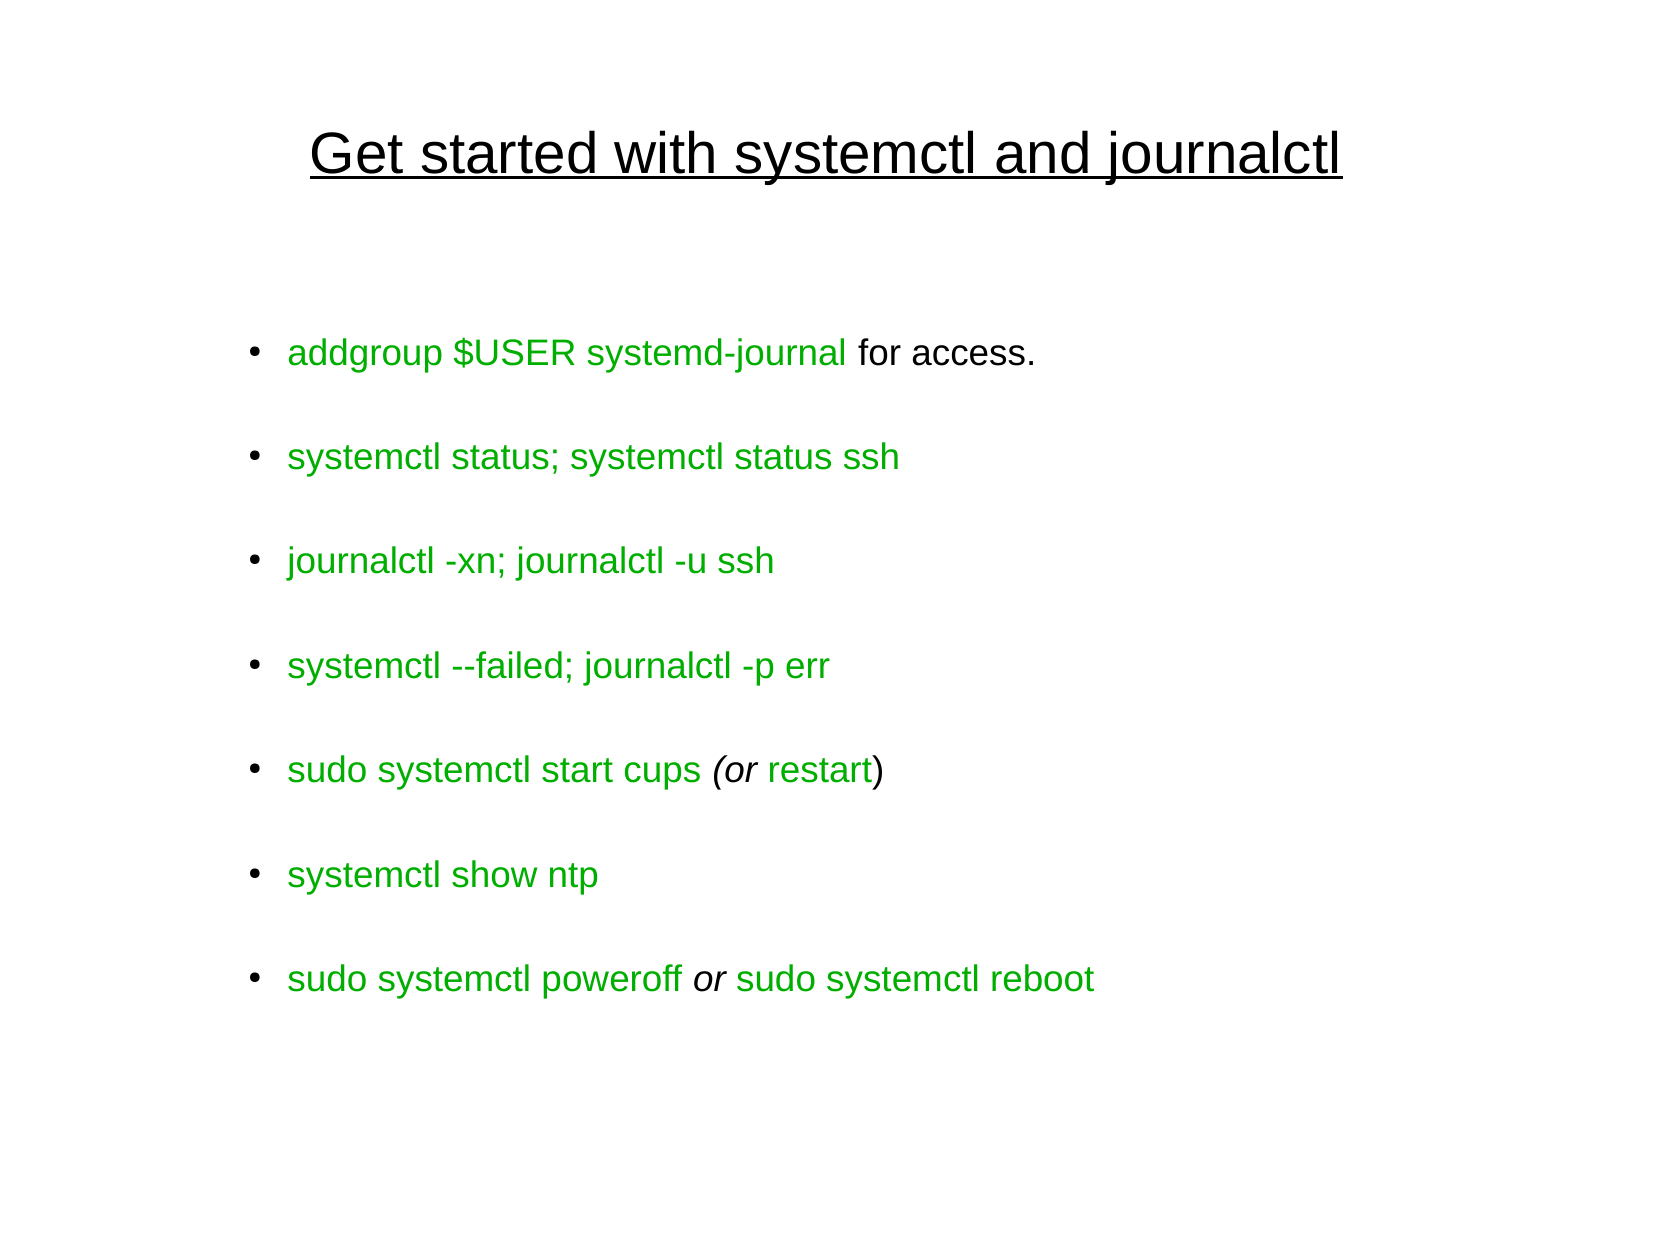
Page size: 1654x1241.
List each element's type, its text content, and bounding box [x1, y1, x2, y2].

title Get started with systemctl and journalctl [82, 49, 1571, 257]
list addgroup $USER systemd-journal for access. systemctl status; systemctl status ssh journalctl -xn; journalctl -u ssh systemctl --failed; journalctl -p err sudo systemctl start cups (or restart) systemctl show ntp sudo systemctl poweroff or sudo systemctl reboot [235, 290, 1418, 1010]
